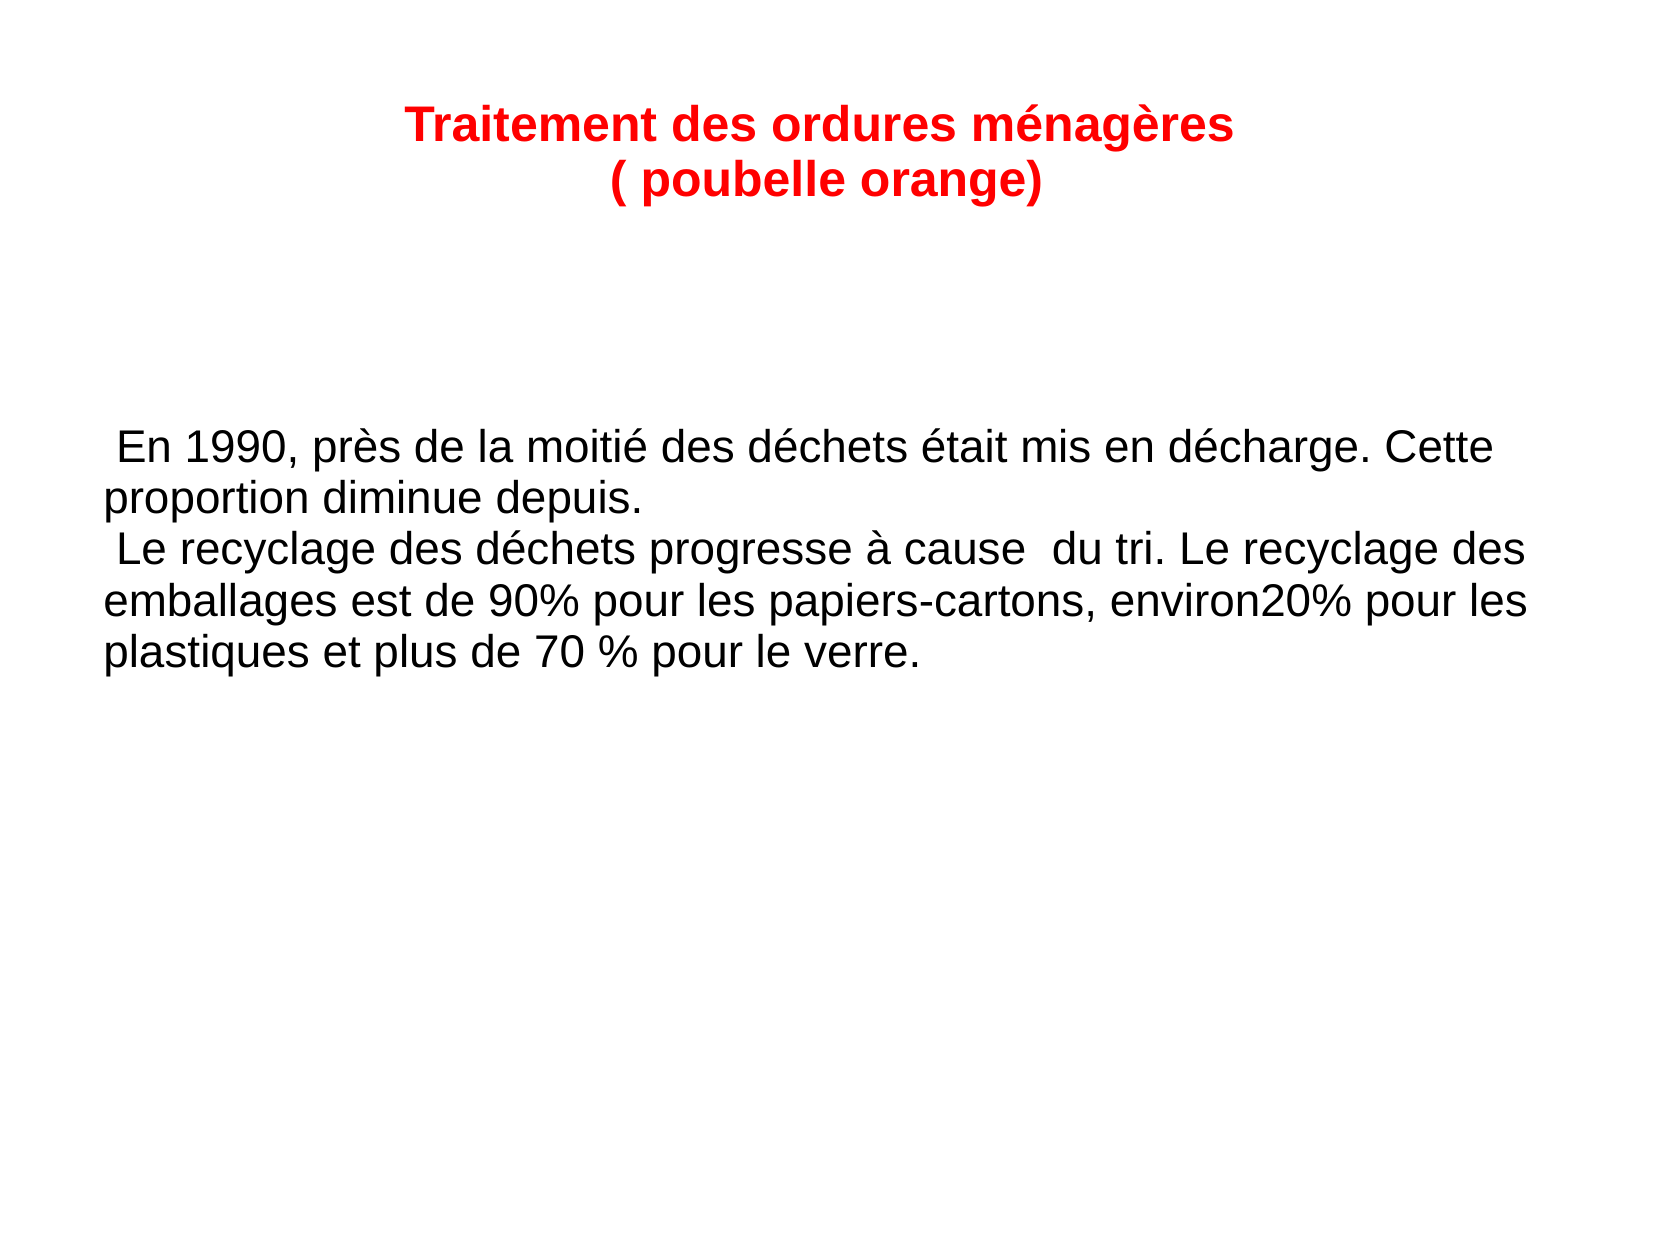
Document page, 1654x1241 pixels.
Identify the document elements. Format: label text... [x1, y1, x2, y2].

text_box En 1990, près de la moitié des déchets était mis en décharge. Cette proportion diminue depuis. Le recyclage des déchets progresse à cause du tri. Le recyclage des emballages est de 90% pour les papiers-cartons, environ20% pour les plastiques et plus de 70 % pour le verre. [88, 413, 1565, 735]
text_box Traitement des ordures ménagères ( poubelle orange) [236, 88, 1418, 218]
